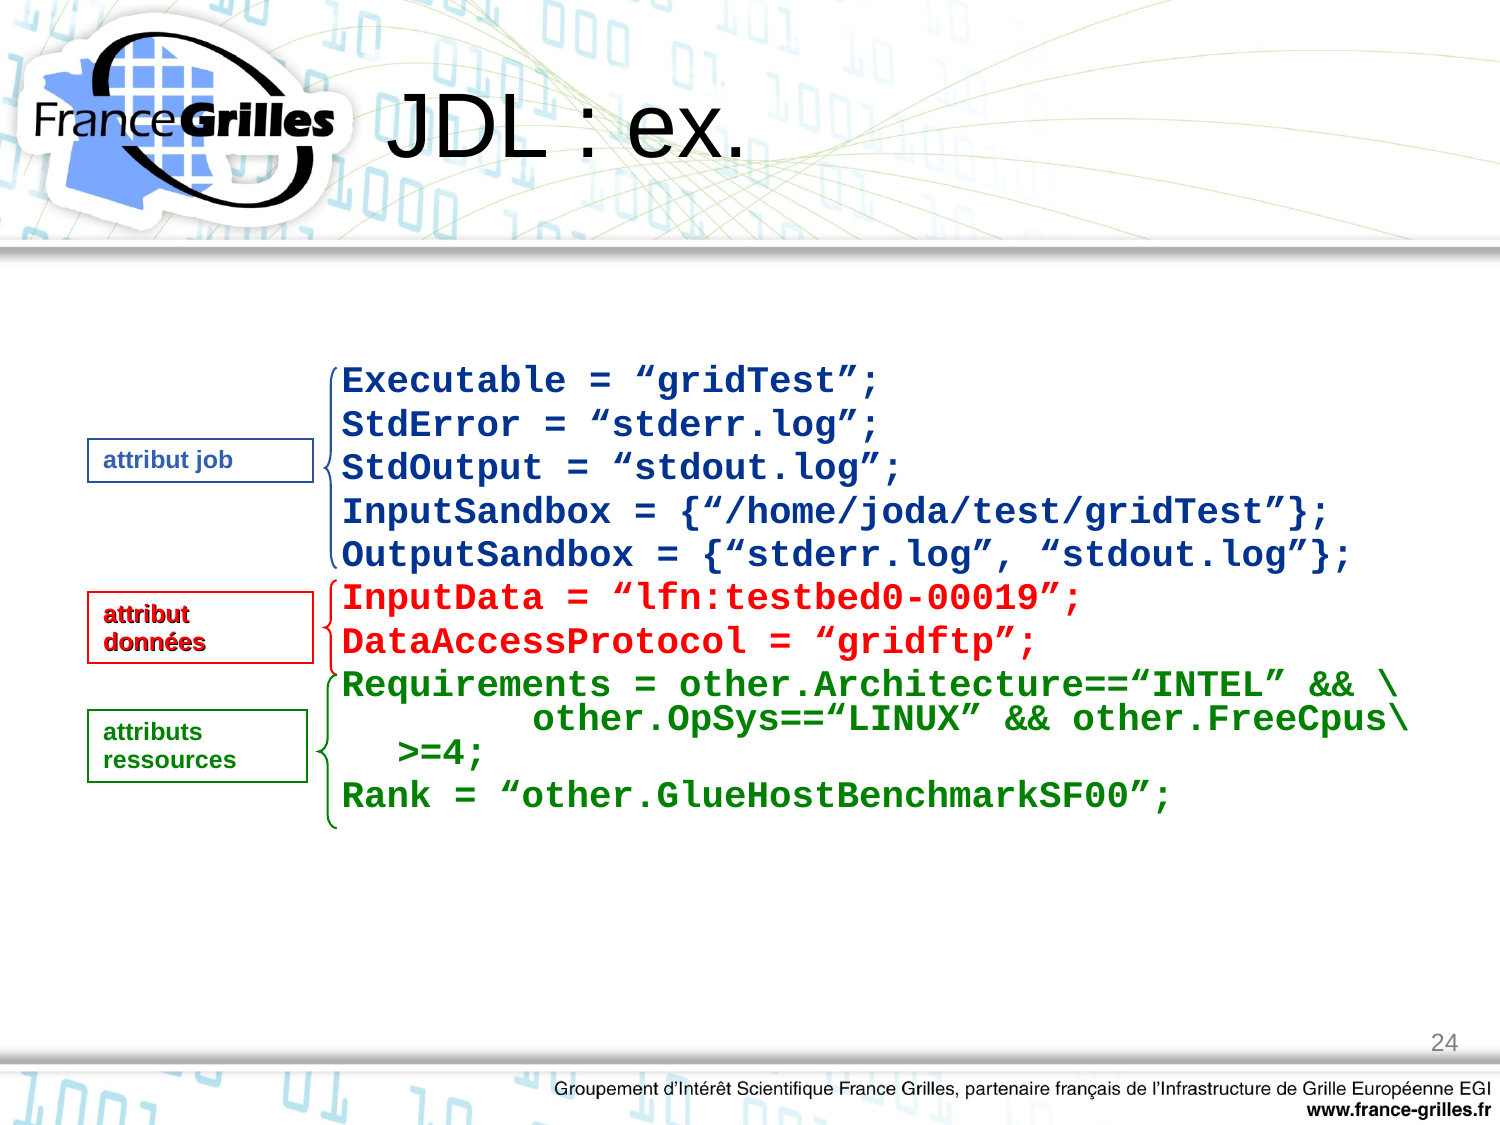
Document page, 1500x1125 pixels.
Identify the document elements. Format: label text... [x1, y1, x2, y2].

text_box attribut job [88, 438, 313, 483]
text_box attributs ressources [88, 710, 307, 782]
text_box attribut données [88, 591, 313, 664]
picture [0, 0, 1500, 1125]
list Executable = “gridTest”; StdError = “stderr.log”; StdOutput = “stdout.log”; InputSandbox = {“/home/joda/test/gridTest”}; OutputSandbox = {“stderr.log”, “stdout.log”}; InputData = “lfn:testbed0-00019”; DataAccessProtocol = “gridftp”; Requirements = other.Architecture==“INTEL” && \ other.OpSys==“LINUX” && other.FreeCpus\ >=4; Rank = “other.GlueHostBenchmarkSF00”; [139, 248, 1500, 1125]
title JDL : ex. [372, 7, 1459, 244]
